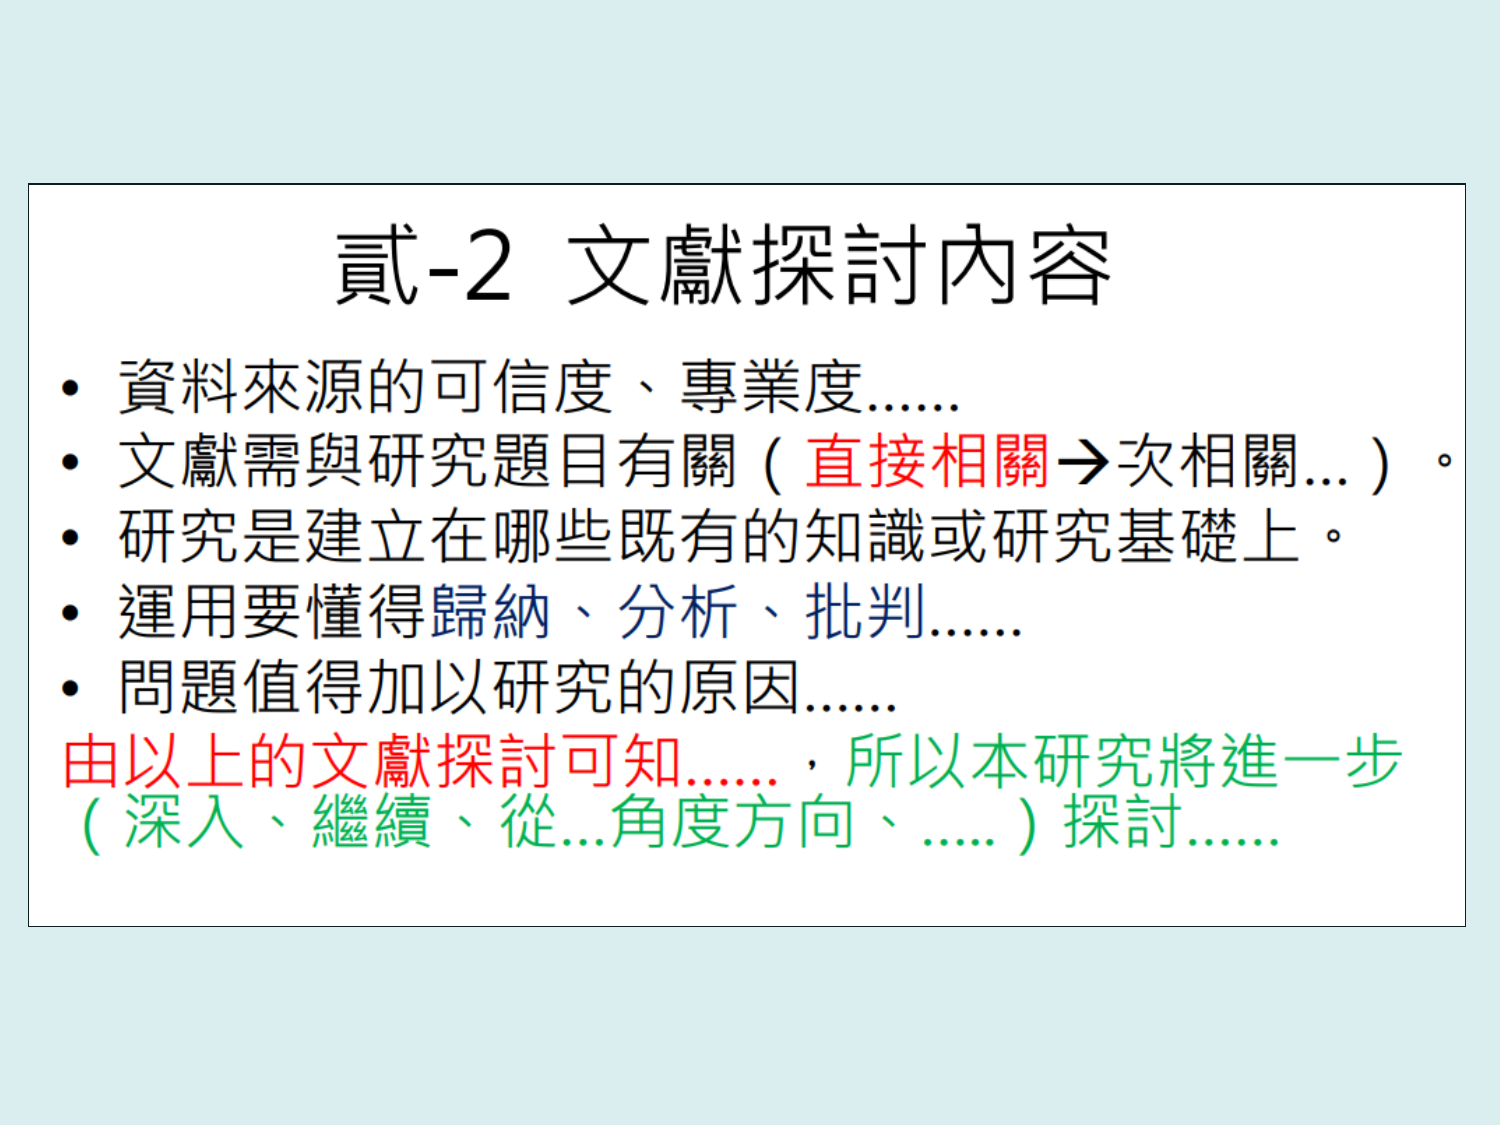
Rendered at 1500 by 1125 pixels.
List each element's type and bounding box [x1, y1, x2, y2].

picture [29, 184, 1465, 926]
